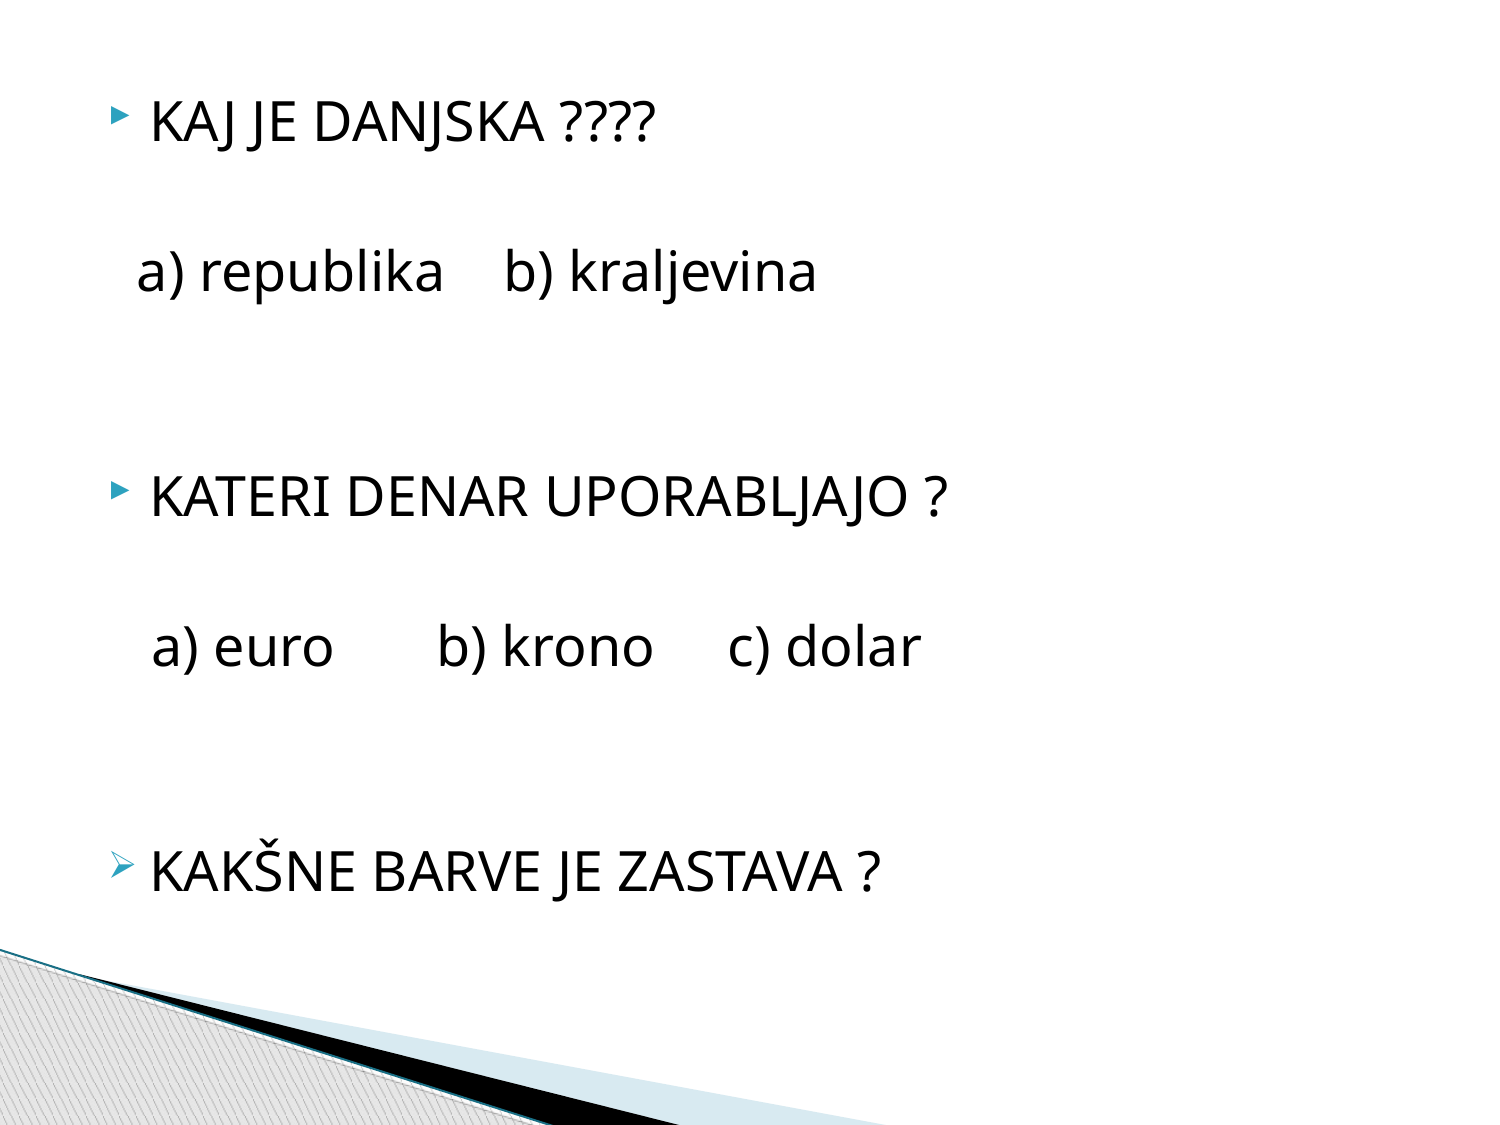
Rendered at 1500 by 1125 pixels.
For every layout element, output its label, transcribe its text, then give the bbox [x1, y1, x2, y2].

list KAJ JE DANJSKA ???? a) republika b) kraljevina KATERI DENAR UPORABLJAJO ? a) euro b) krono c) dolar KAKŠNE BARVE JE ZASTAVA ? [75, 78, 1425, 986]
